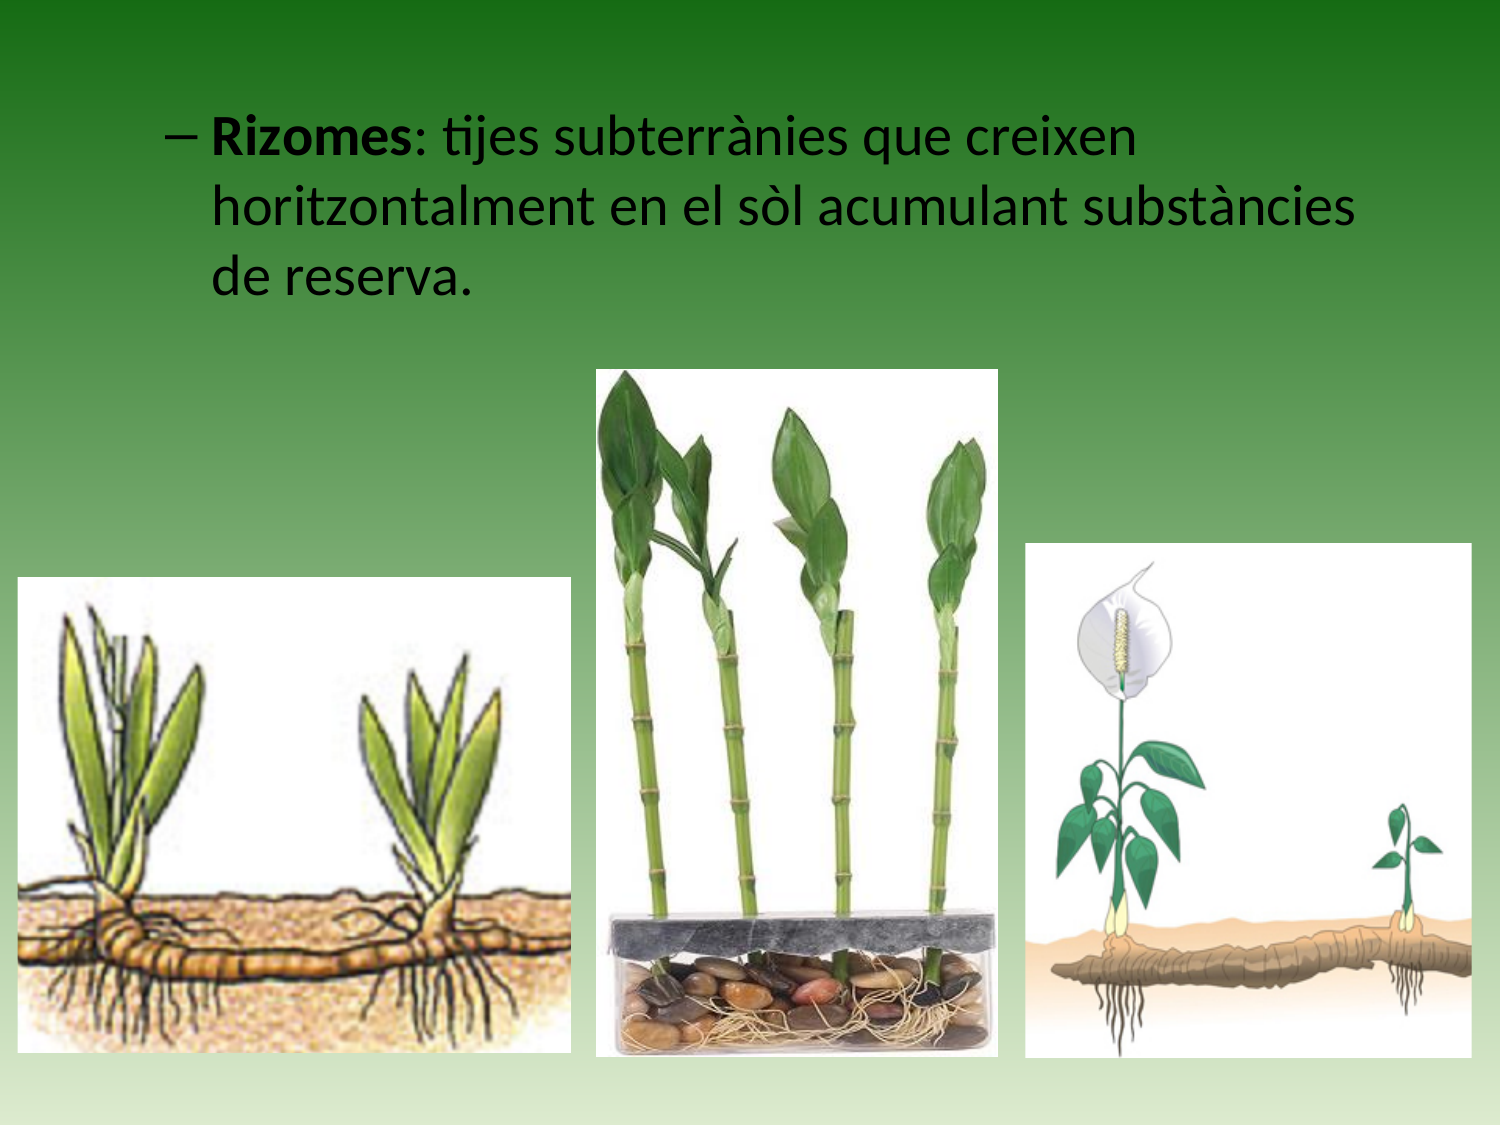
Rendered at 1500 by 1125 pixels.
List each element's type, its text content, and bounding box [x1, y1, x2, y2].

list Rizomes: tijes subterrànies que creixen horitzontalment en el sòl acumulant substàncies de reserva. [75, 90, 1426, 327]
picture [596, 369, 998, 1058]
picture [17, 577, 571, 1053]
picture [1025, 541, 1472, 1058]
